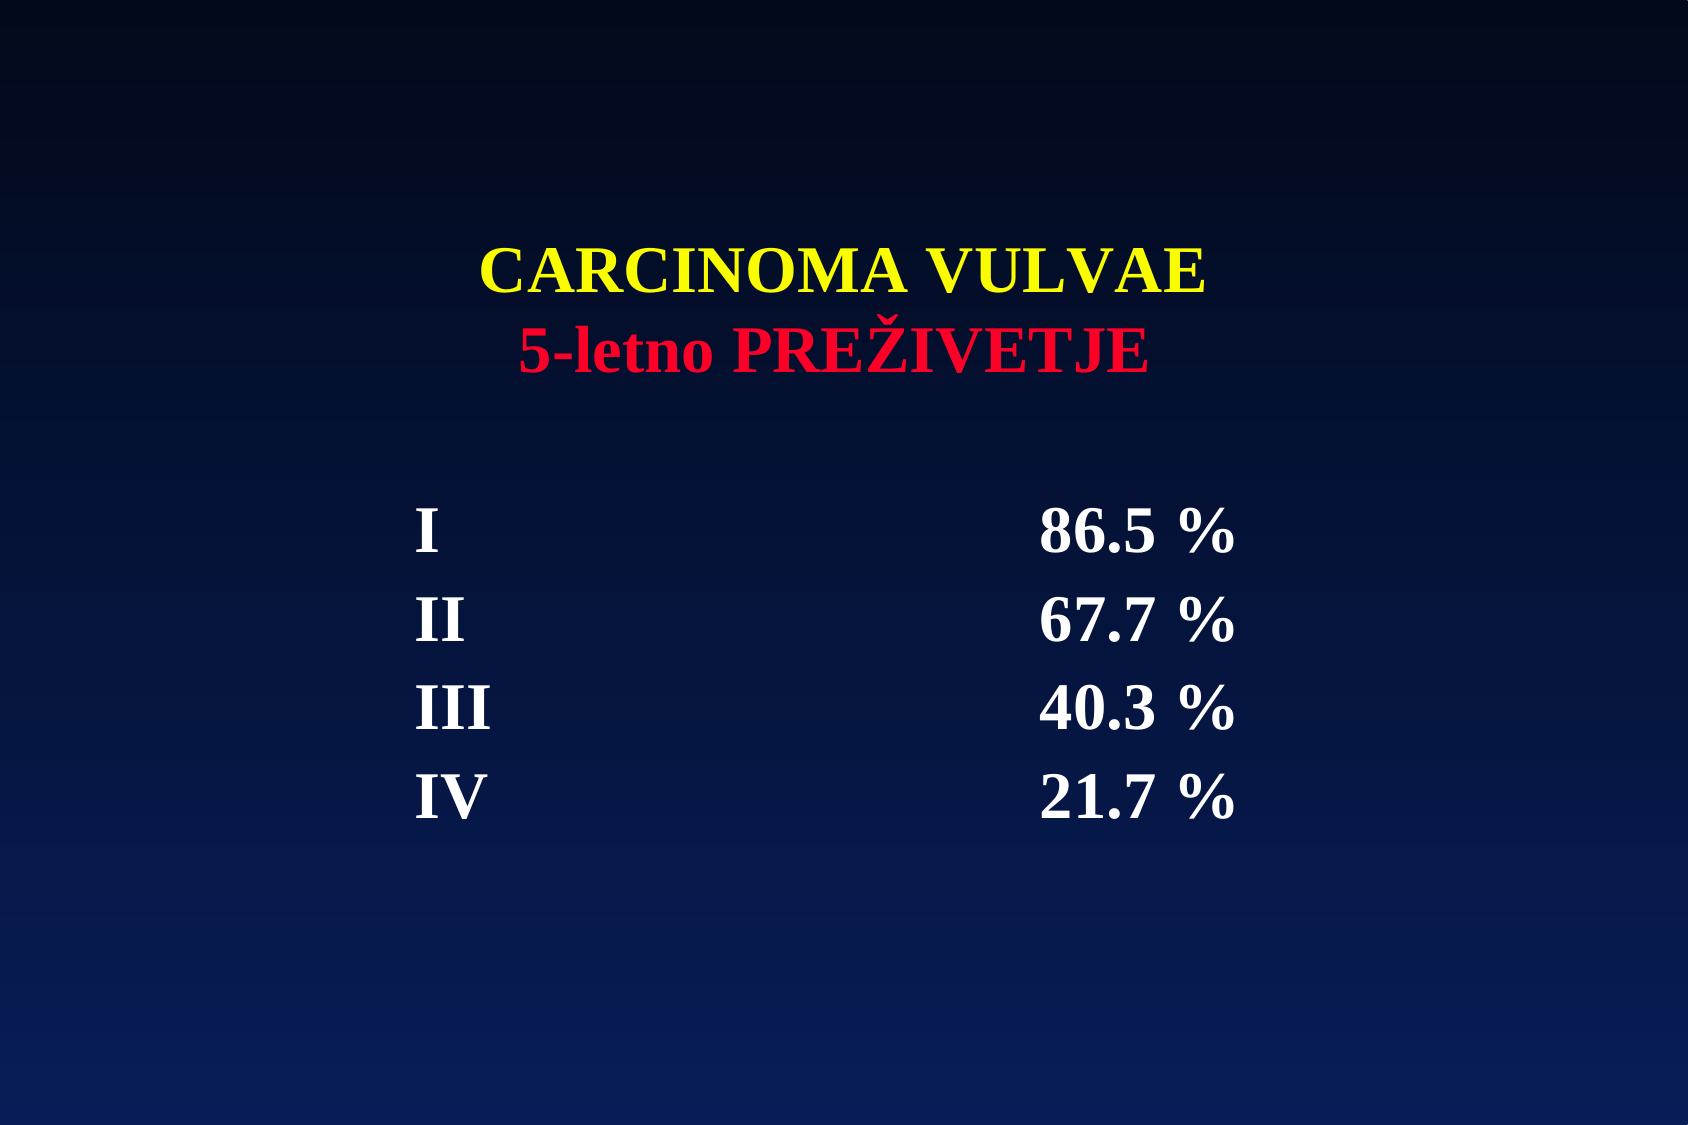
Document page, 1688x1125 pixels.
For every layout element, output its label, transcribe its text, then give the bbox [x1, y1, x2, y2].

list I 86.5 % II 67.7 % III 40.3 % IV 21.7 % [399, 487, 1313, 938]
title CARCINOMA VULVAE 5-letno PREŽIVETJE [0, 200, 1688, 413]
